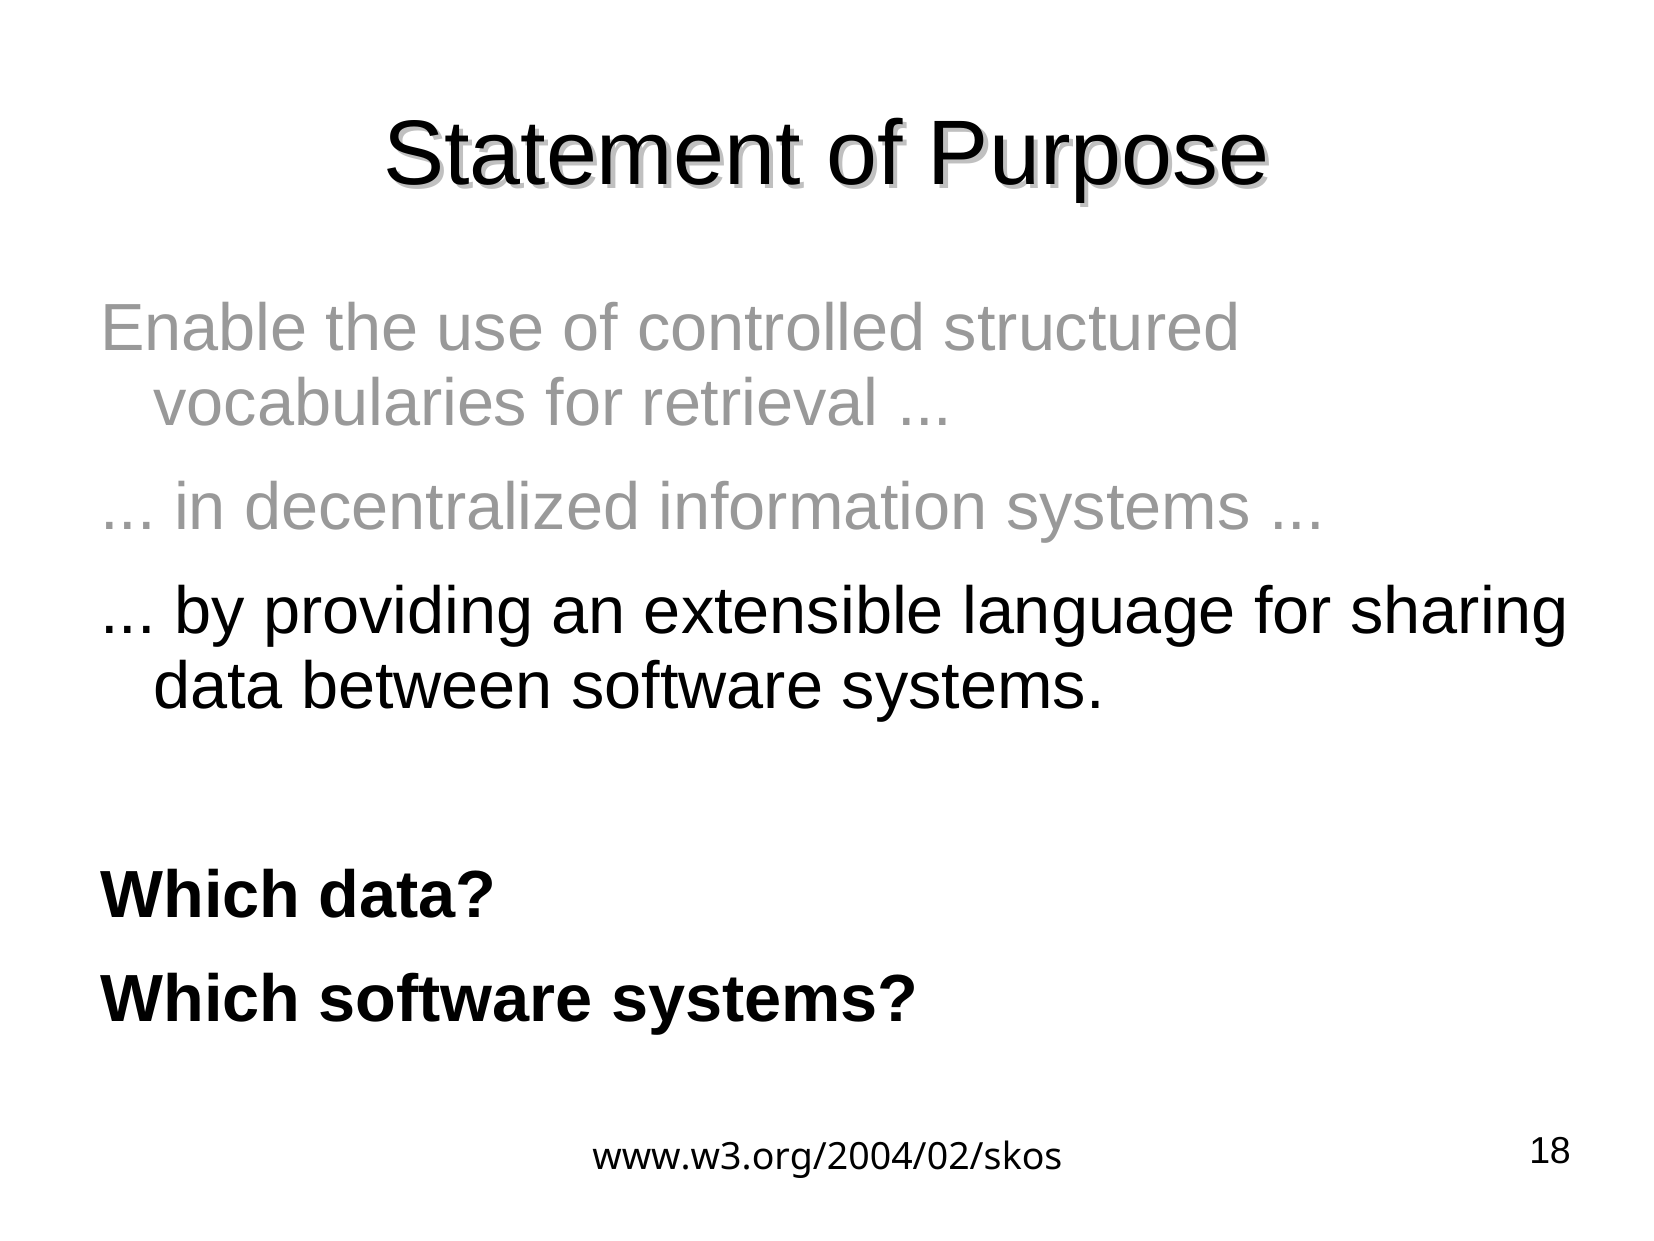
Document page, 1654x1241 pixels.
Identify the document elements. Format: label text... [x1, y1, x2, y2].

list Enable the use of controlled structured vocabularies for retrieval ... ... in decentralized information systems ... ... by providing an extensible language for sharing data between software systems. Which data? Which software systems? [82, 290, 1571, 1109]
title Statement of Purpose [82, 49, 1571, 257]
